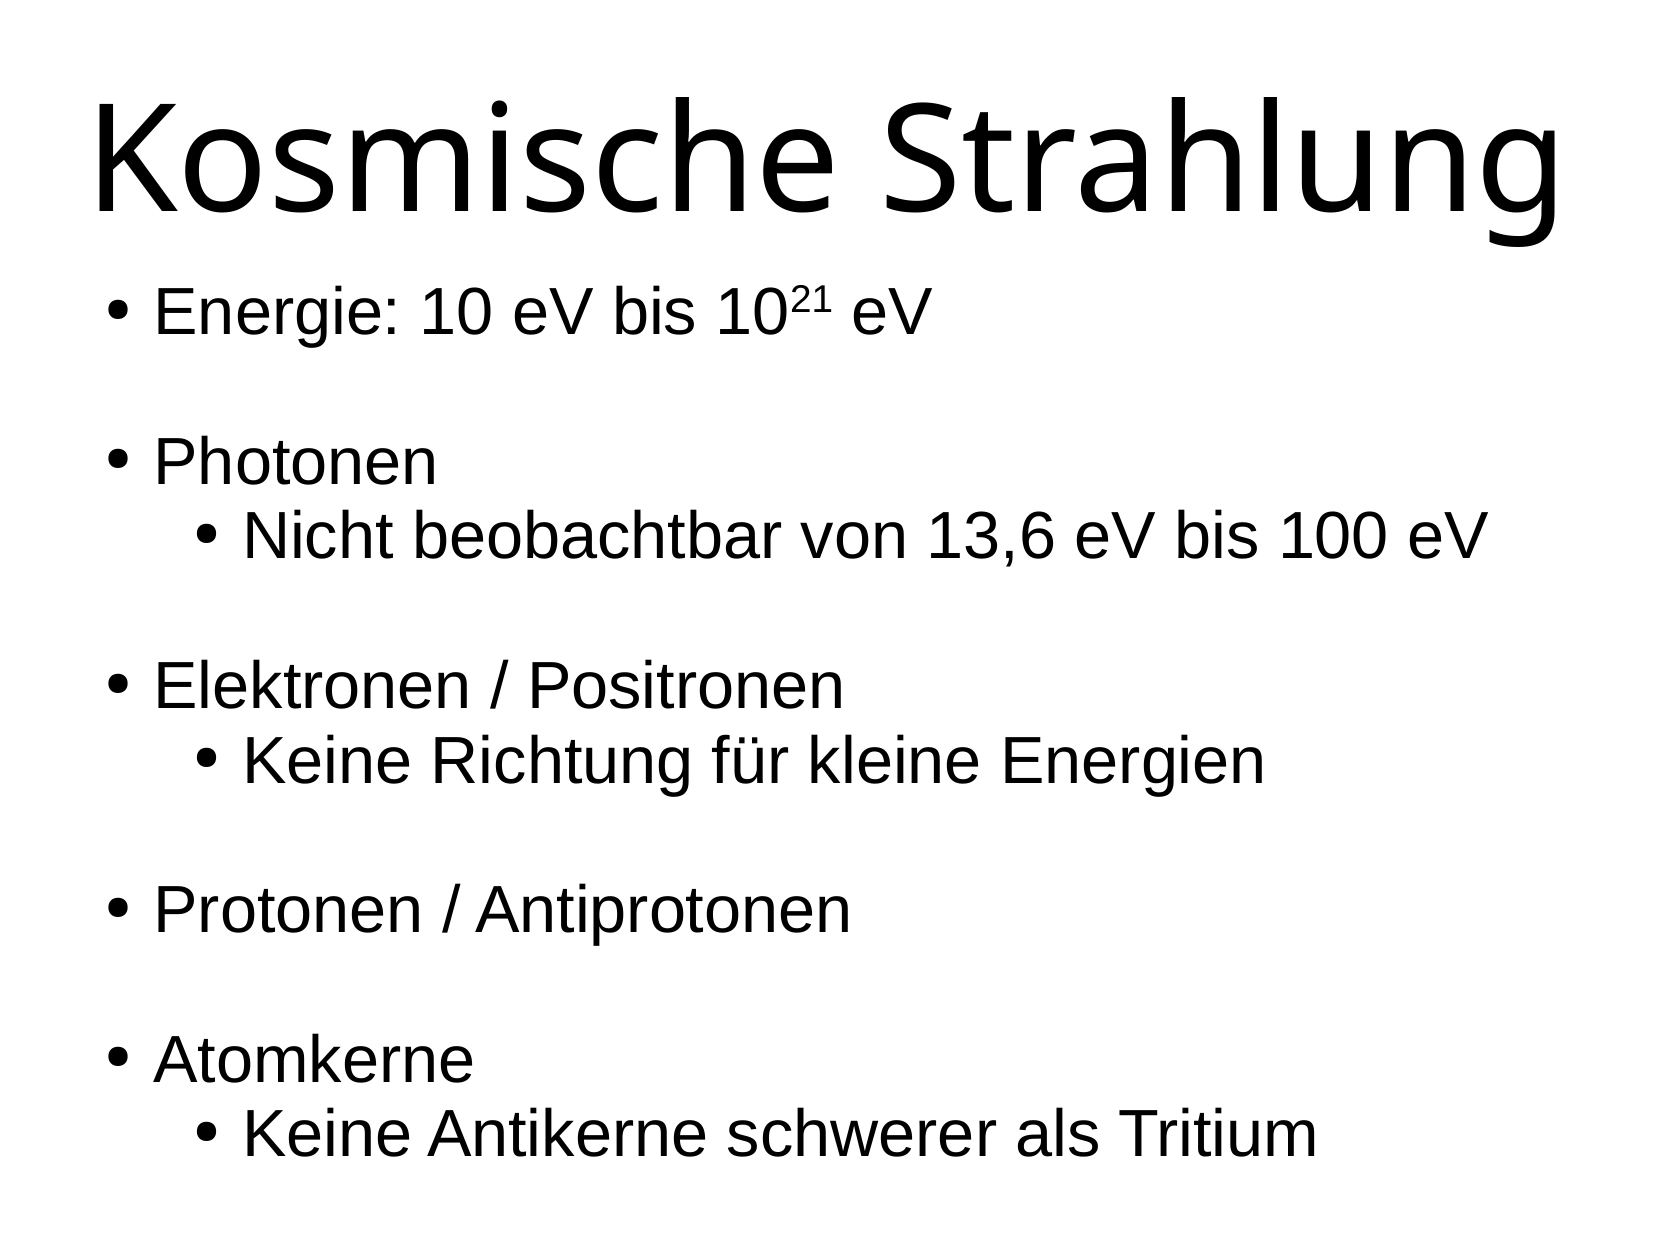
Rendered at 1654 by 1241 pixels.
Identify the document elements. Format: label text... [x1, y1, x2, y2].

title Kosmische Strahlung [82, 49, 1571, 257]
subtitle Energie: 10 eV bis 1021 eV Photonen Nicht beobachtbar von 13,6 eV bis 100 eV Elektronen / Positronen Keine Richtung für kleine Energien Protonen / Antiprotonen Atomkerne Keine Antikerne schwerer als Tritium [82, 274, 1571, 1172]
